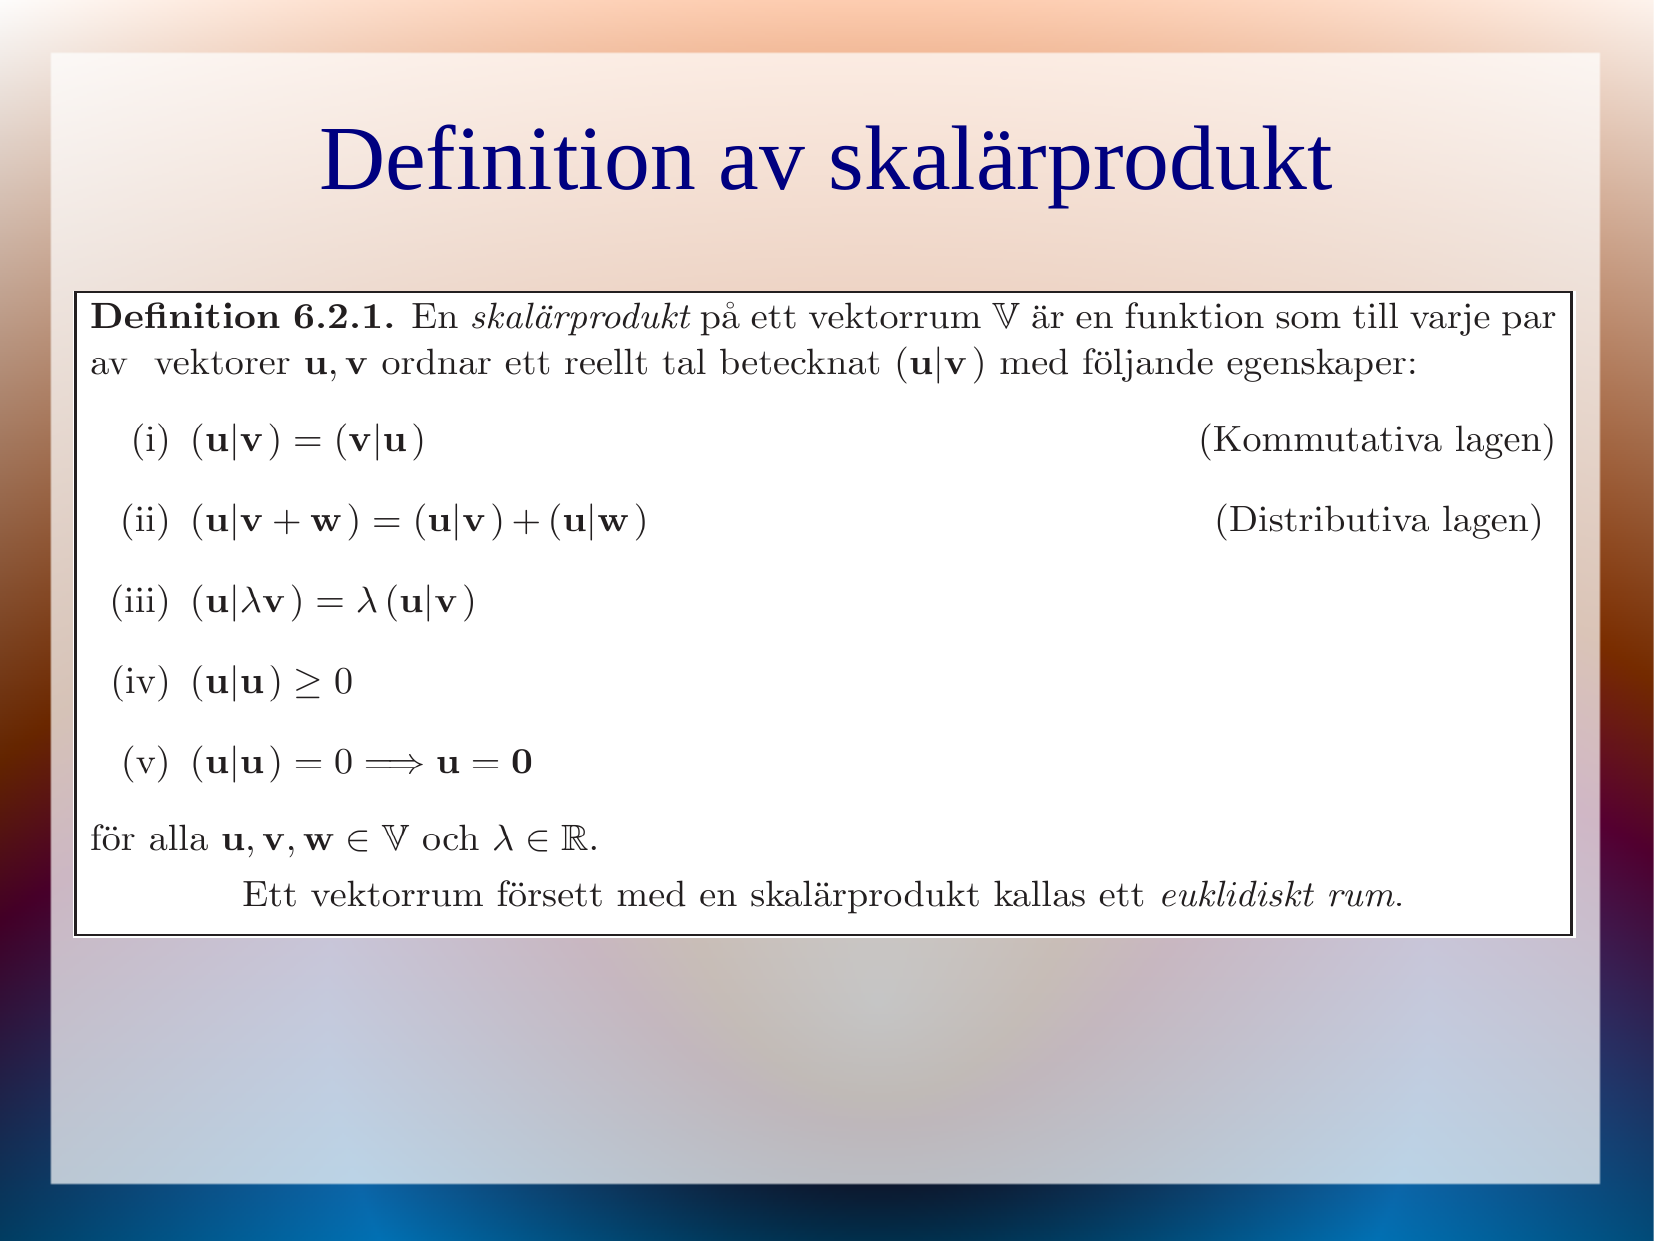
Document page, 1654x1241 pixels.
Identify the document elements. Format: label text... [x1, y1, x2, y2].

picture [0, 0, 1654, 1241]
title Definition av skalärprodukt [82, 62, 1571, 255]
